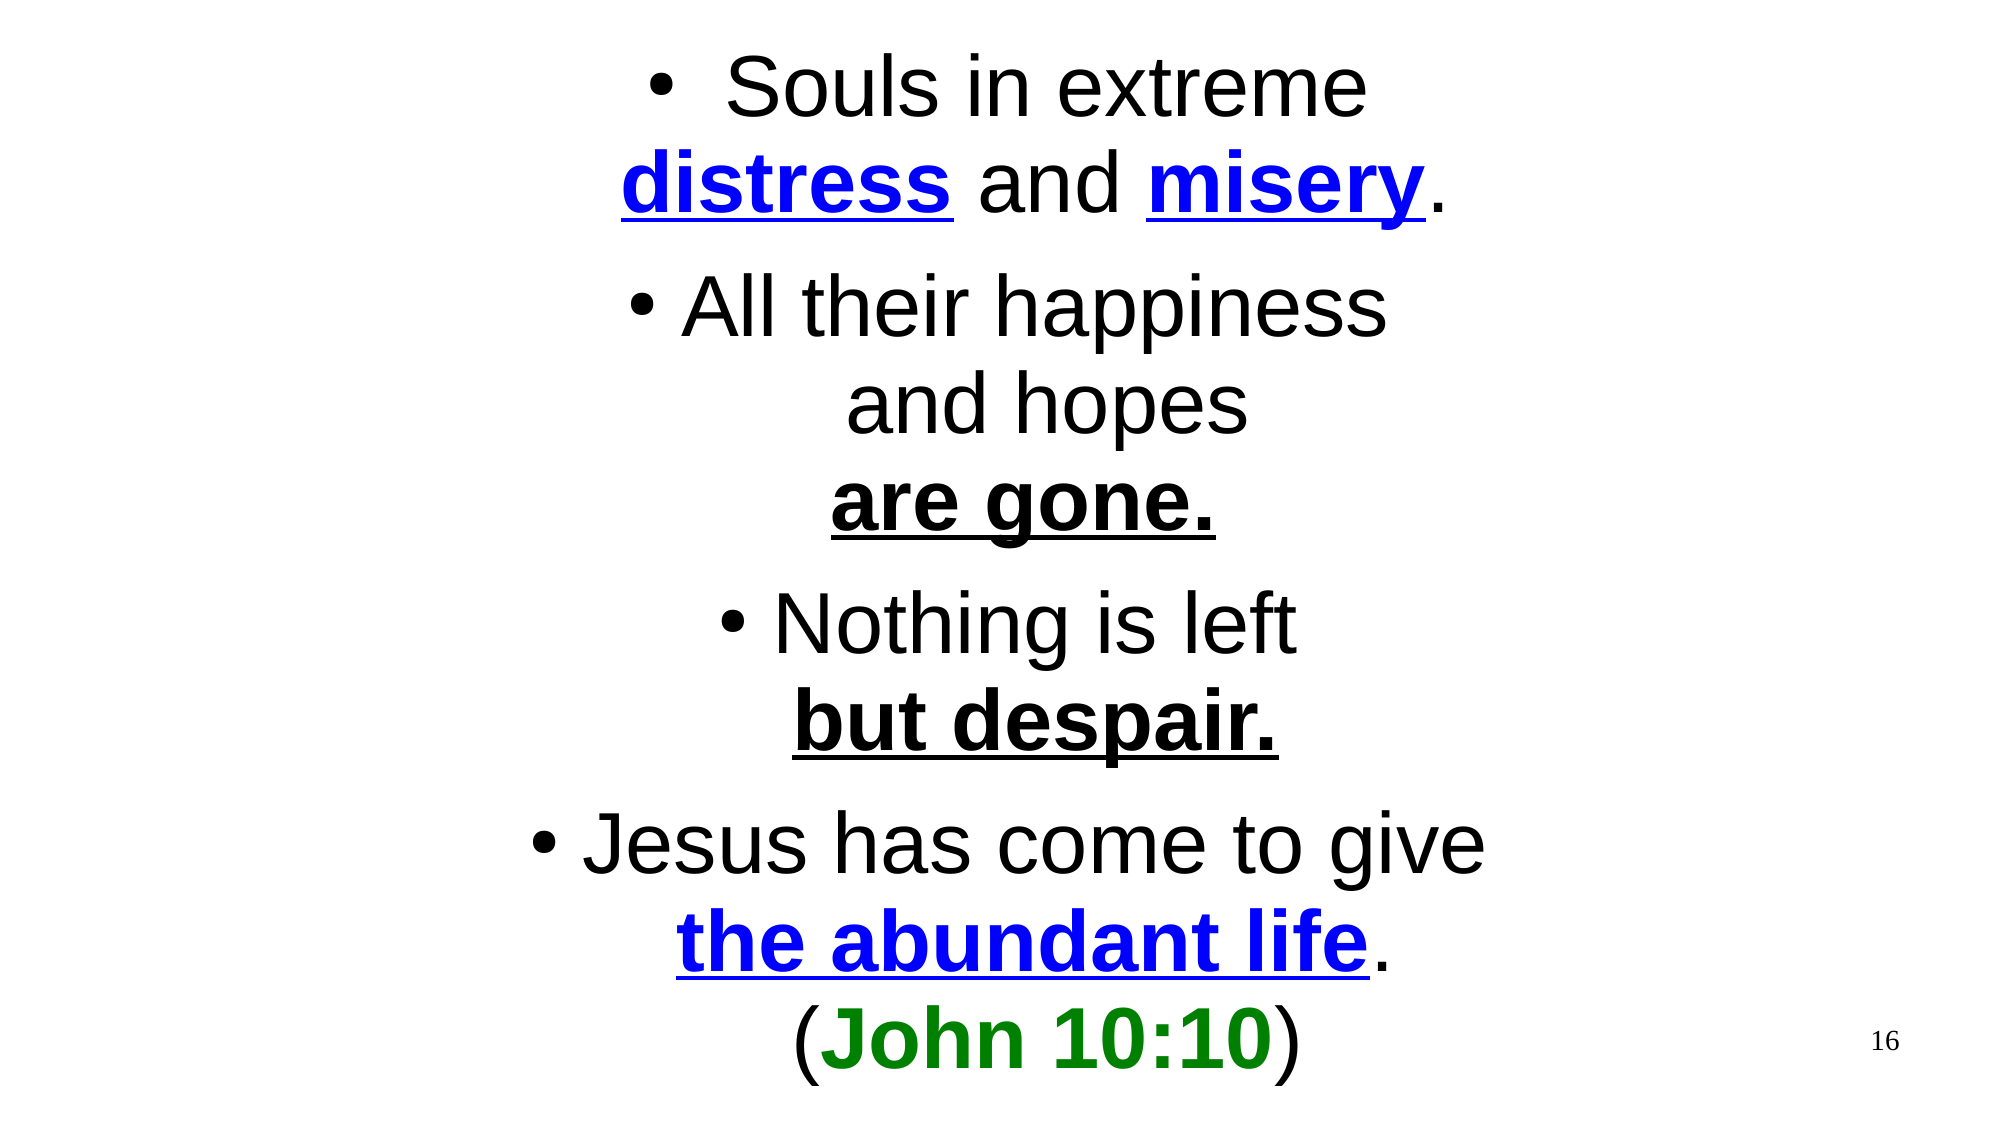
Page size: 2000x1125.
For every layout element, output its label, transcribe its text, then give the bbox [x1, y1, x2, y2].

list Souls in extreme distress and misery. All their happiness and hopes are gone. Nothing is left but despair. Jesus has come to give the abundant life. (John 10:10) [37, 37, 1988, 1088]
